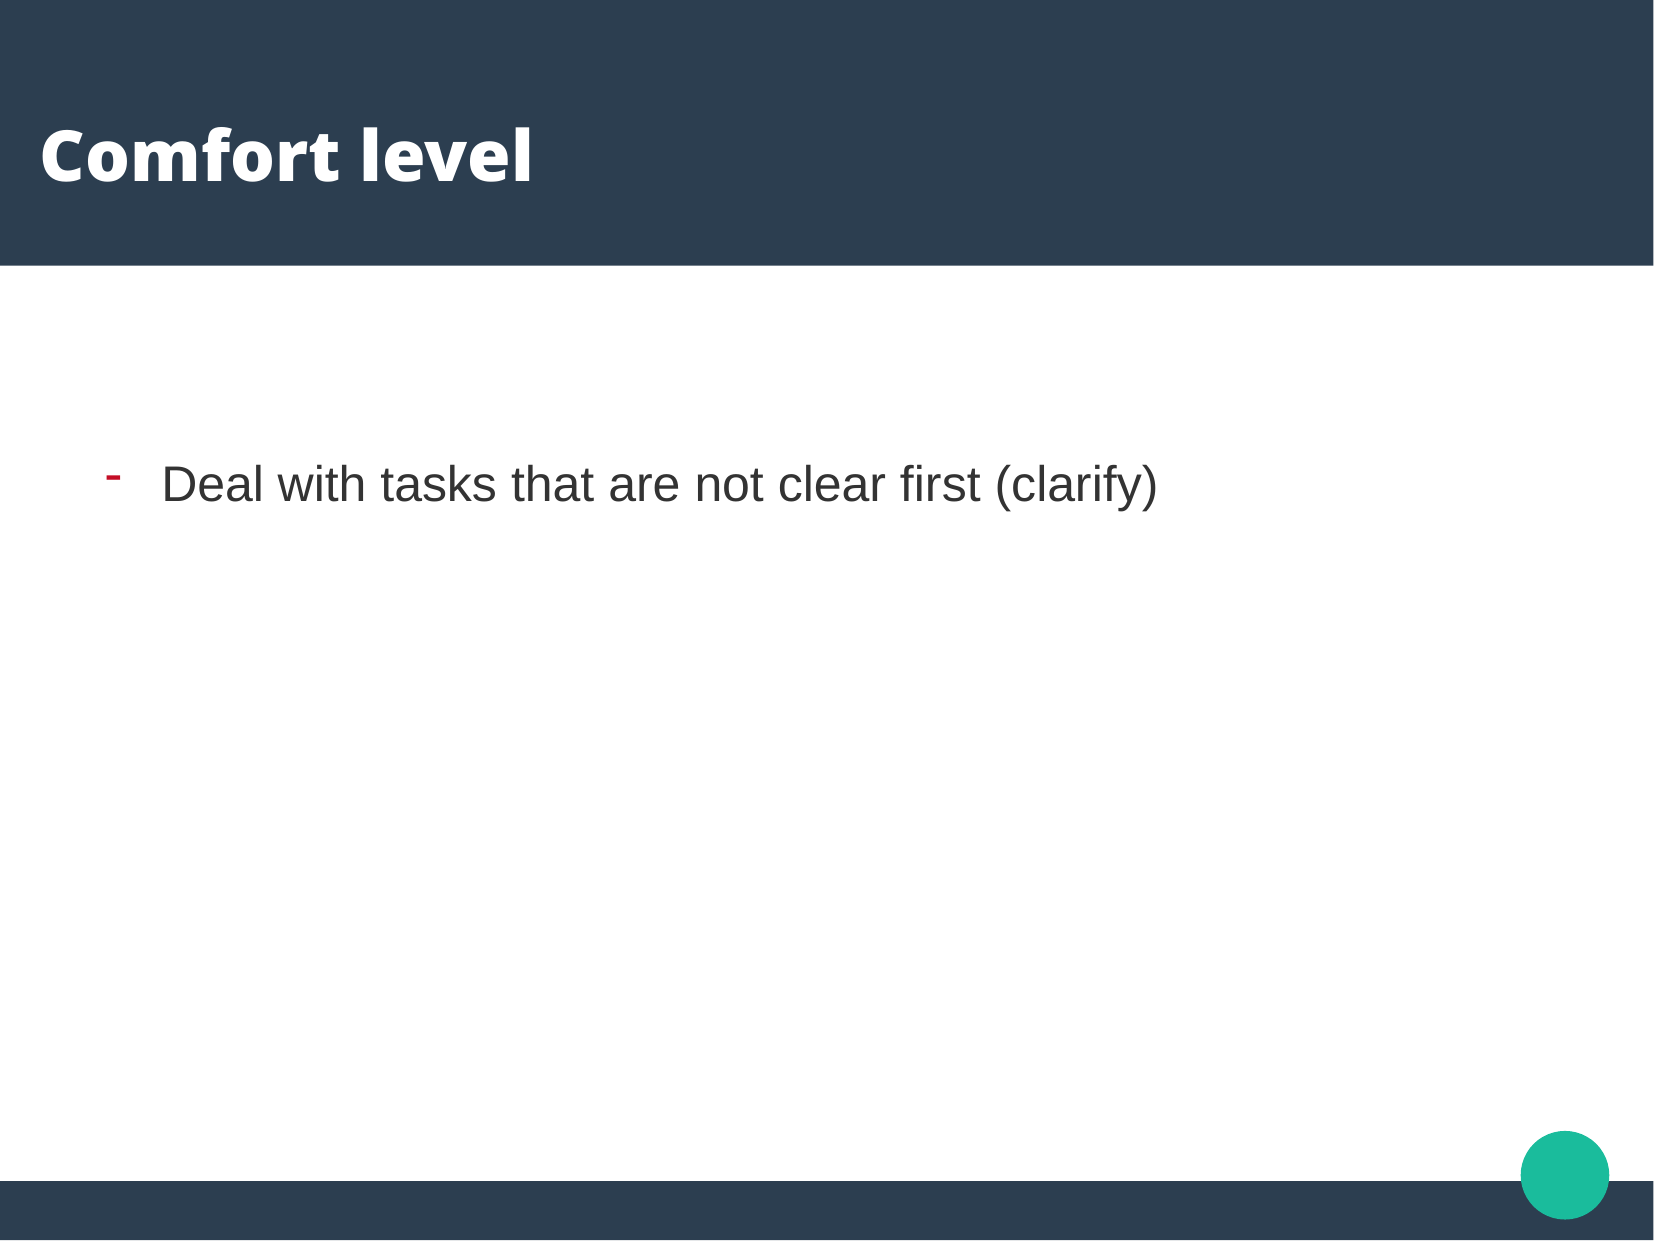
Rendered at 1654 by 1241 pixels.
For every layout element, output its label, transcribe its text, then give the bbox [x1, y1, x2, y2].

title Comfort level [39, 75, 1576, 233]
text_box Deal with tasks that are not clear first (clarify) [89, 303, 1440, 1096]
